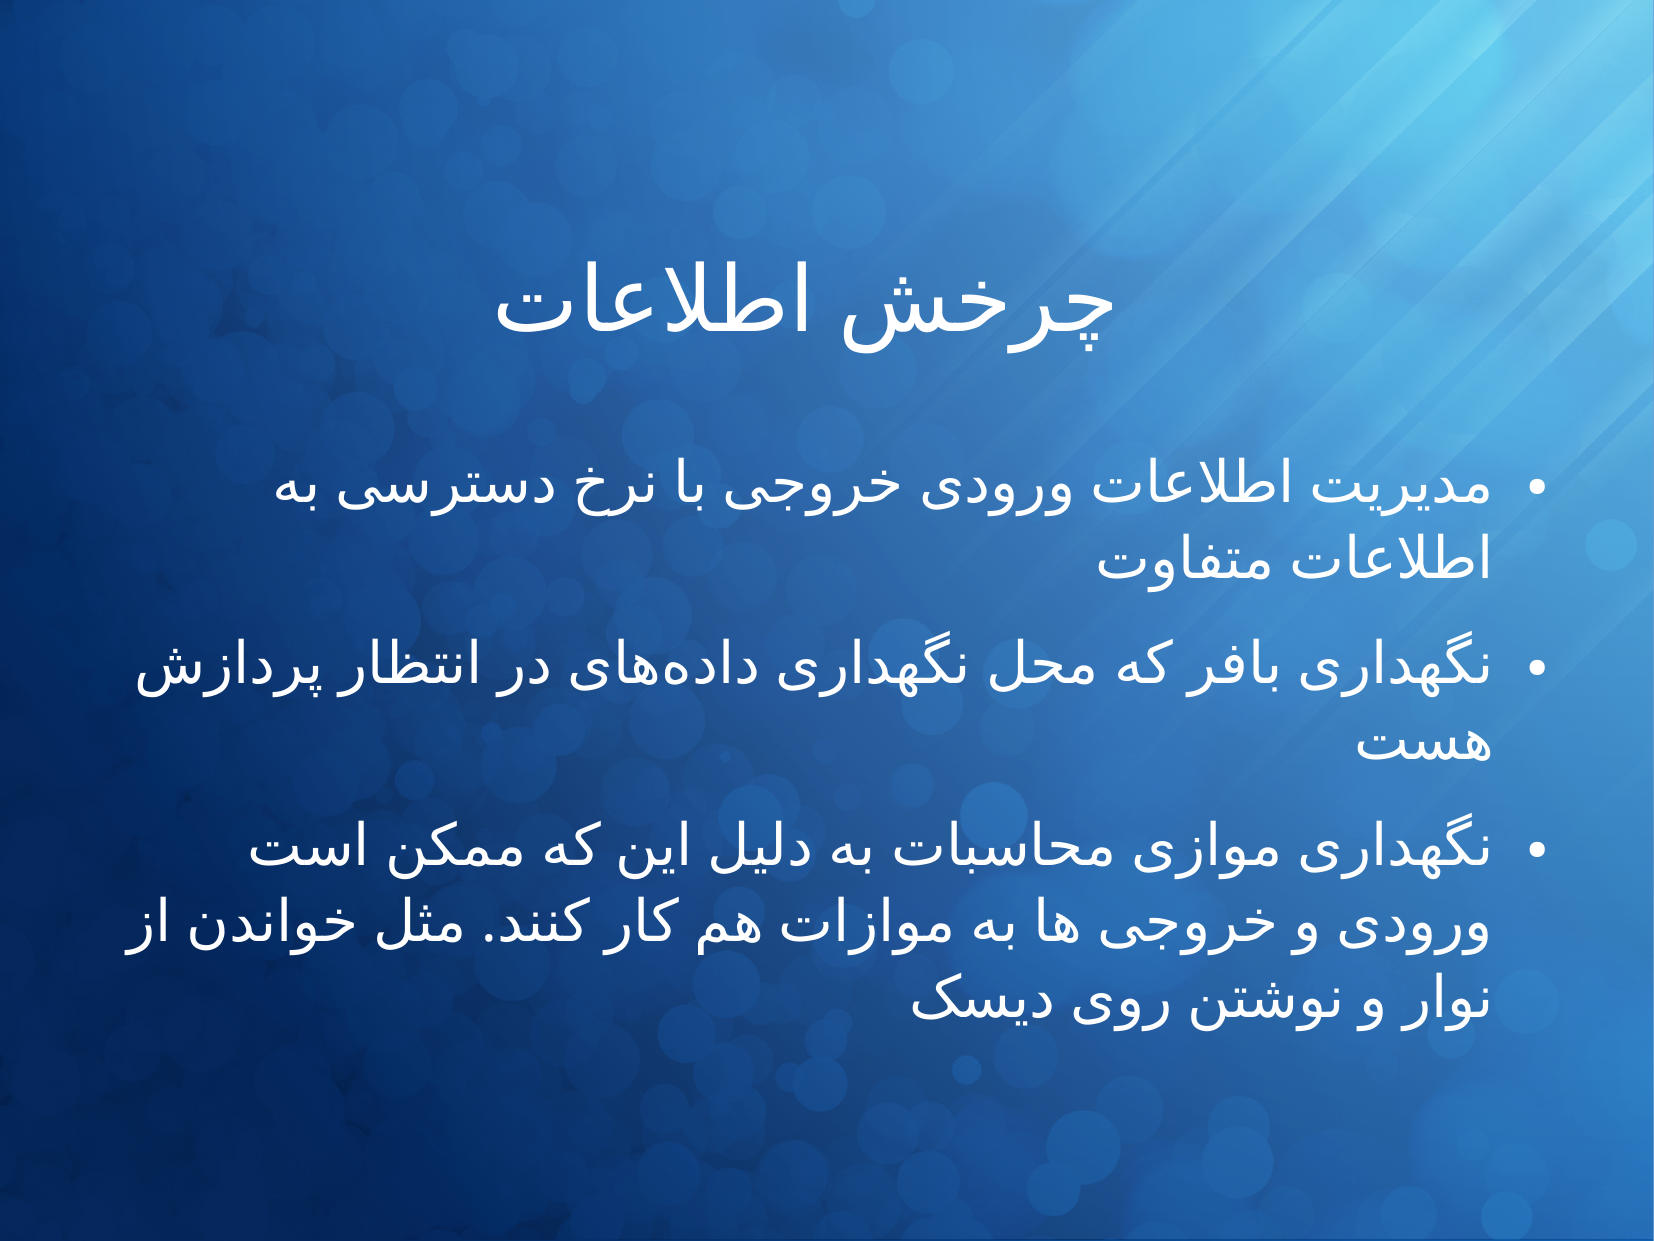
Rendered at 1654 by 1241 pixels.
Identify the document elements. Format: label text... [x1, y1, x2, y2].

list مدیریت اطلاعات ورودی خروجی با نرخ دسترسی به اطلاعات متفاوت نگهداری بافر که محل نگهداری داده‌های در انتظار پردازش هست نگهداری موازی محاسبات به دلیل این که ممکن است ورودی و خروجی ها به موازات هم کار کنند. مثل خواندن از نوار و نوشتن روی دیسک [112, 450, 1566, 1064]
title چرخش اطلاعات [112, 225, 1501, 393]
picture [0, 0, 1654, 1241]
